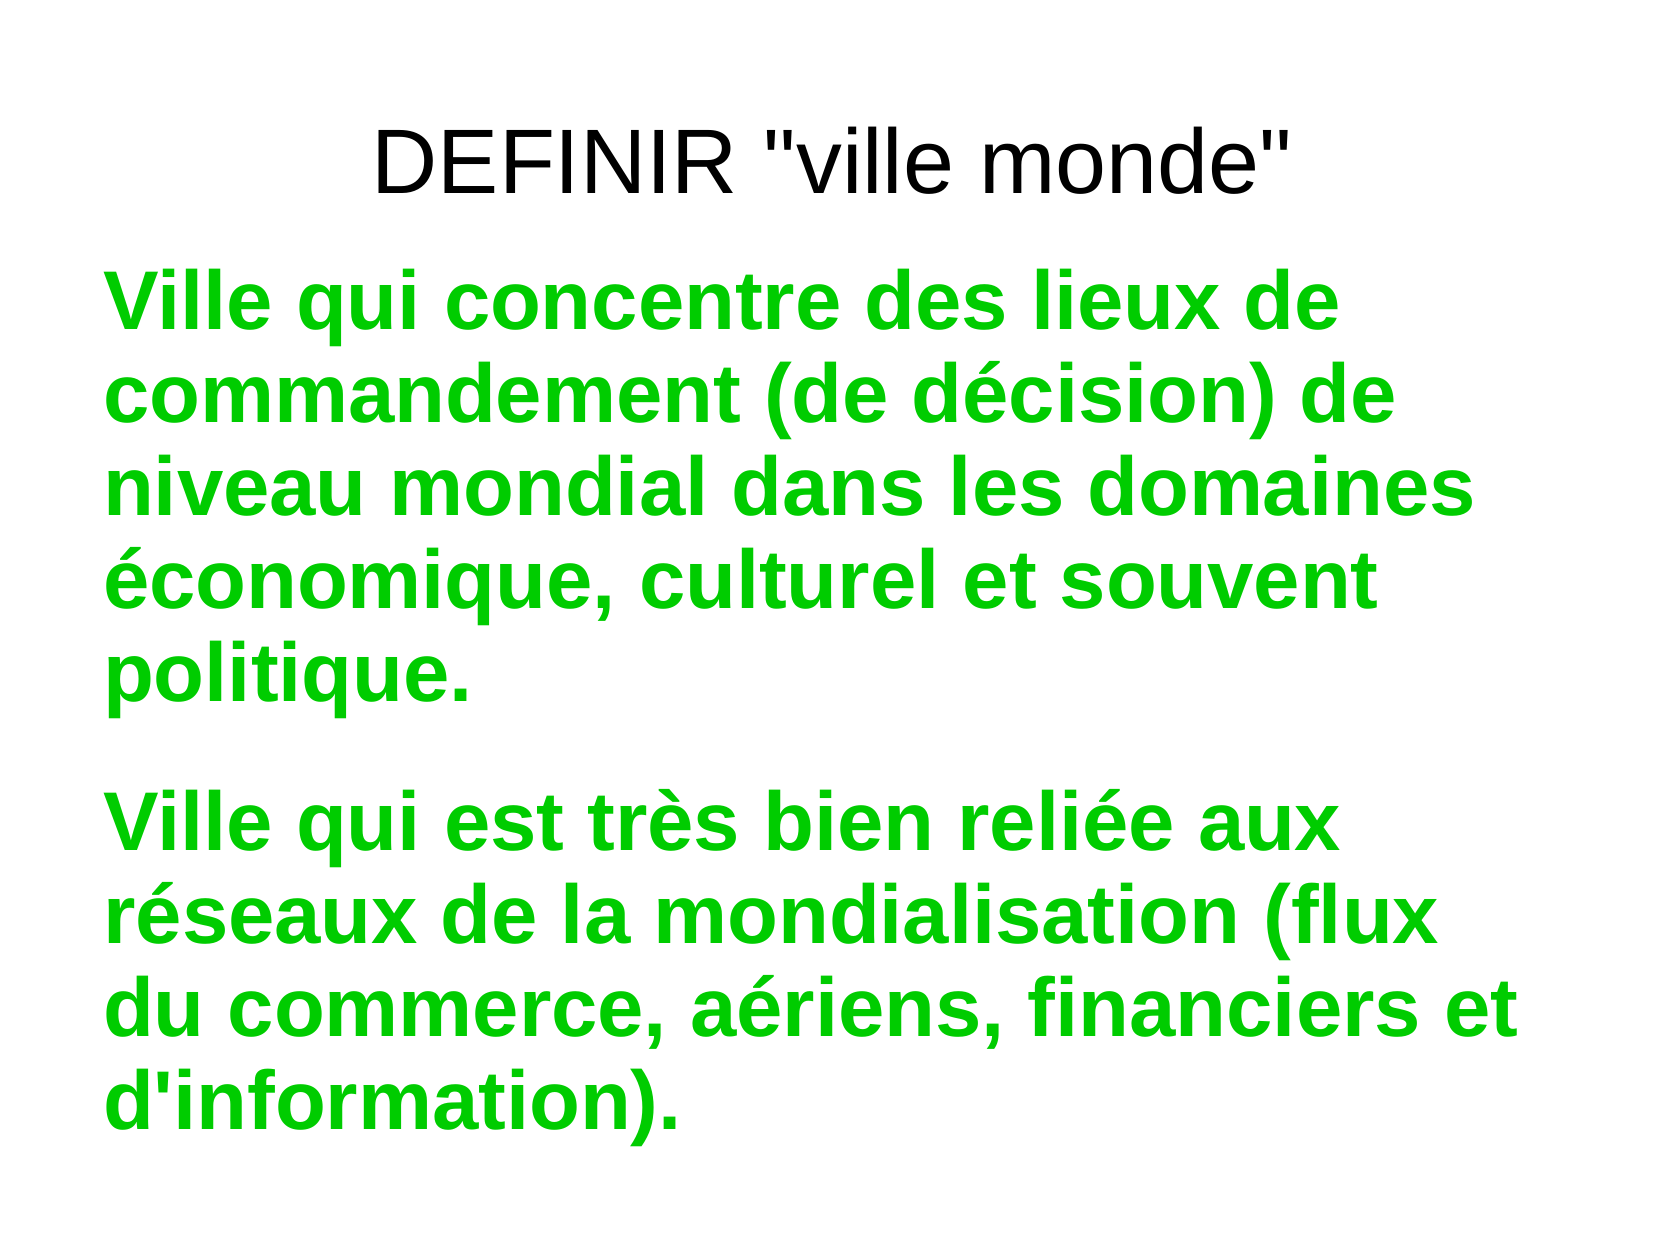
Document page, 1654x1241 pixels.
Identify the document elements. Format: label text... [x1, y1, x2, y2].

title DEFINIR "ville monde" [88, 58, 1577, 266]
text_box Ville qui est très bien reliée aux réseaux de la mondialisation (flux du commerce, aériens, financiers et d'information). [88, 767, 1536, 1155]
text_box Ville qui concentre des lieux de commandement (de décision) de niveau mondial dans les domaines économique, culturel et souvent politique. [88, 247, 1536, 728]
